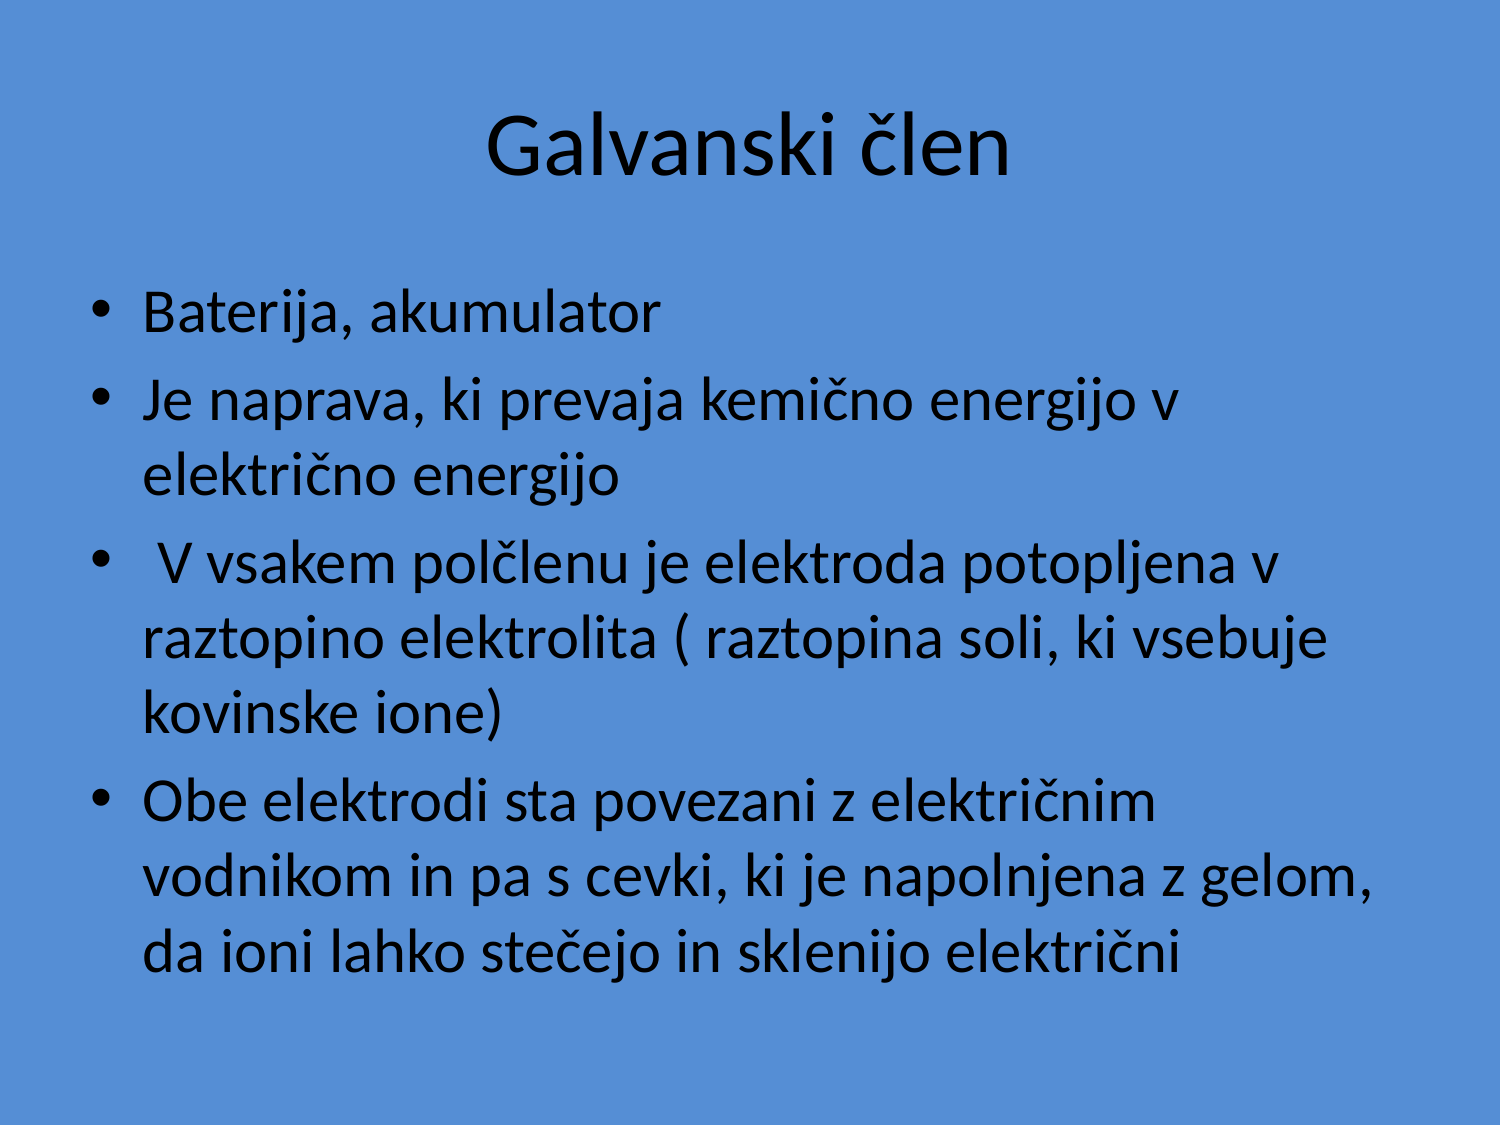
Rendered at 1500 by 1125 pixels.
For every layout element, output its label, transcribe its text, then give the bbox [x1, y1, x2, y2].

title Galvanski člen [75, 45, 1425, 233]
list Baterija, akumulator Je naprava, ki prevaja kemično energijo v električno energijo V vsakem polčlenu je elektroda potopljena v raztopino elektrolita ( raztopina soli, ki vsebuje kovinske ione) Obe elektrodi sta povezani z električnim vodnikom in pa s cevki, ki je napolnjena z gelom, da ioni lahko stečejo in sklenijo električni [75, 262, 1425, 1005]
